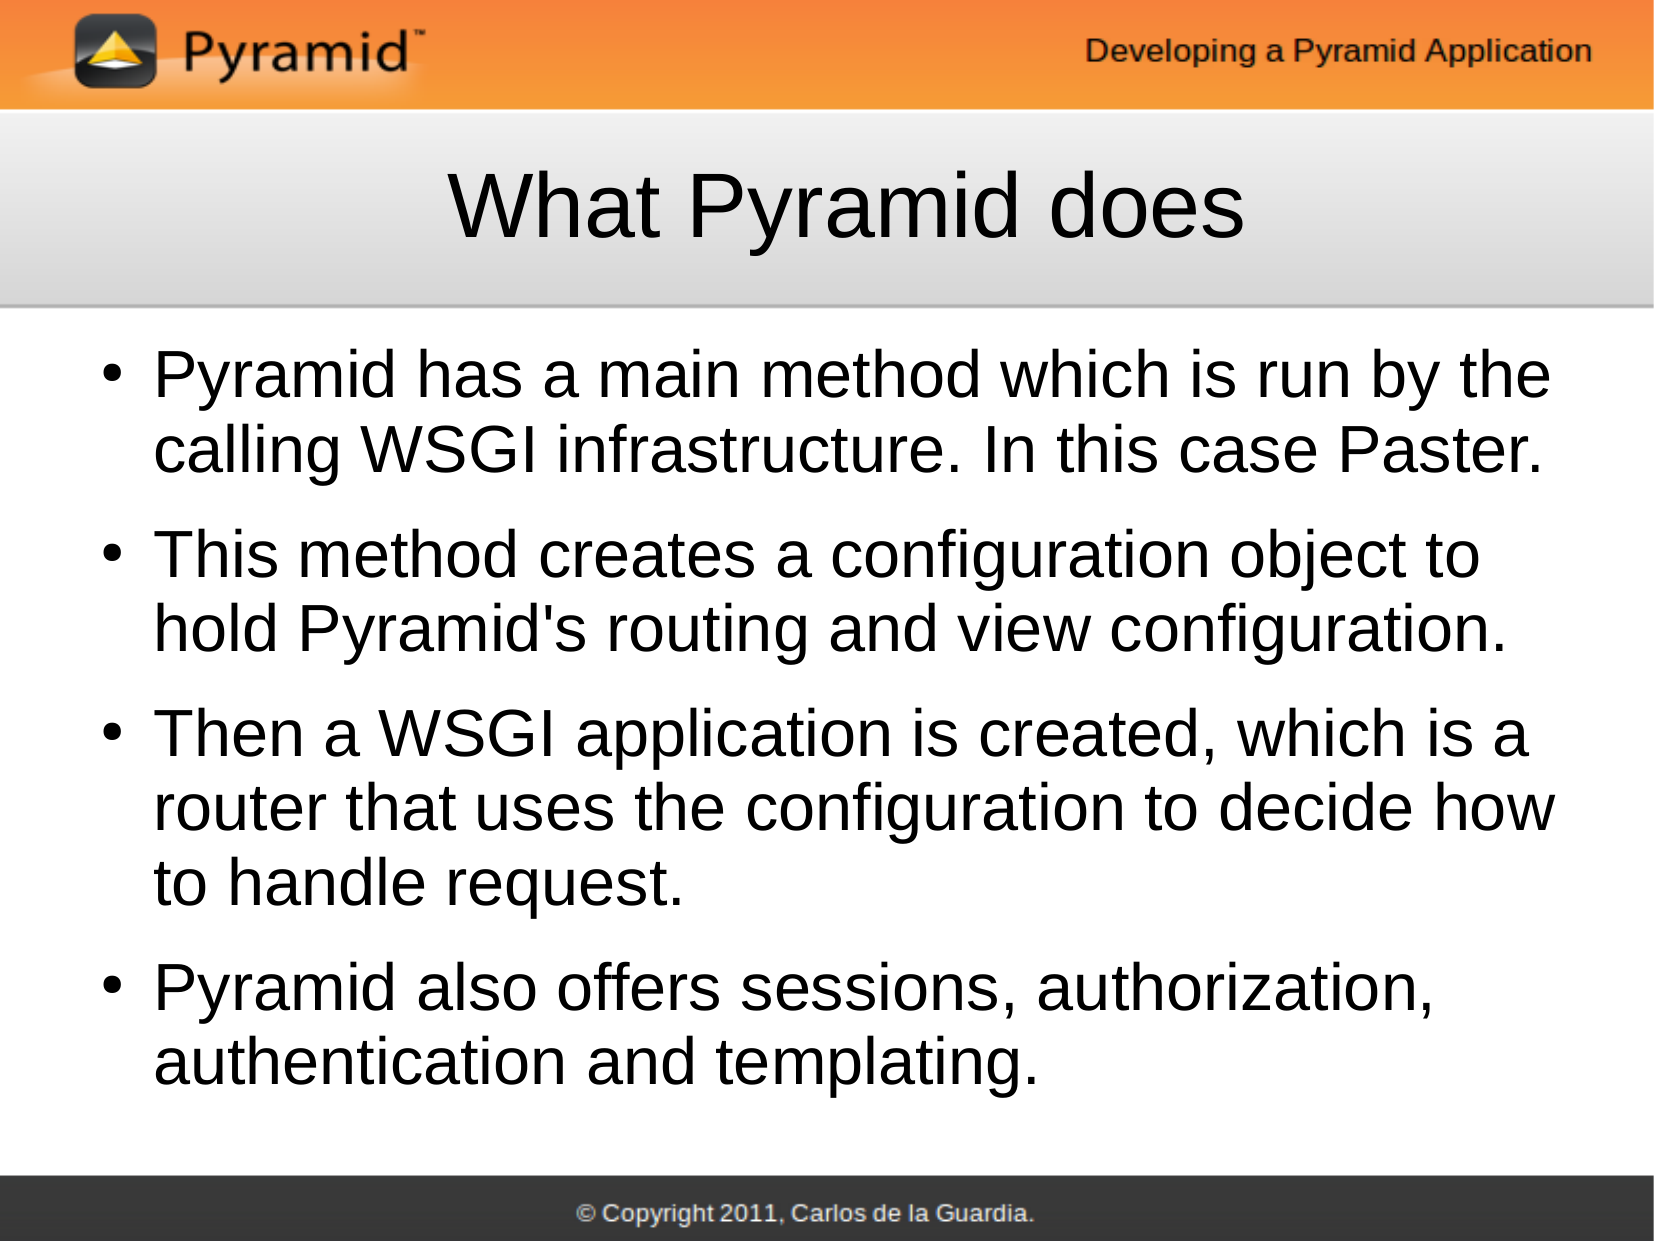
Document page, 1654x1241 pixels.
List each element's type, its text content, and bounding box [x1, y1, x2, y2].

list Pyramid has a main method which is run by the calling WSGI infrastructure. In this case Paster. This method creates a configuration object to hold Pyramid's routing and view configuration. Then a WSGI application is created, which is a router that uses the configuration to decide how to handle request. Pyramid also offers sessions, authorization, authentication and templating. [82, 337, 1571, 1157]
title What Pyramid does [82, 112, 1613, 301]
picture [0, 0, 1654, 1241]
